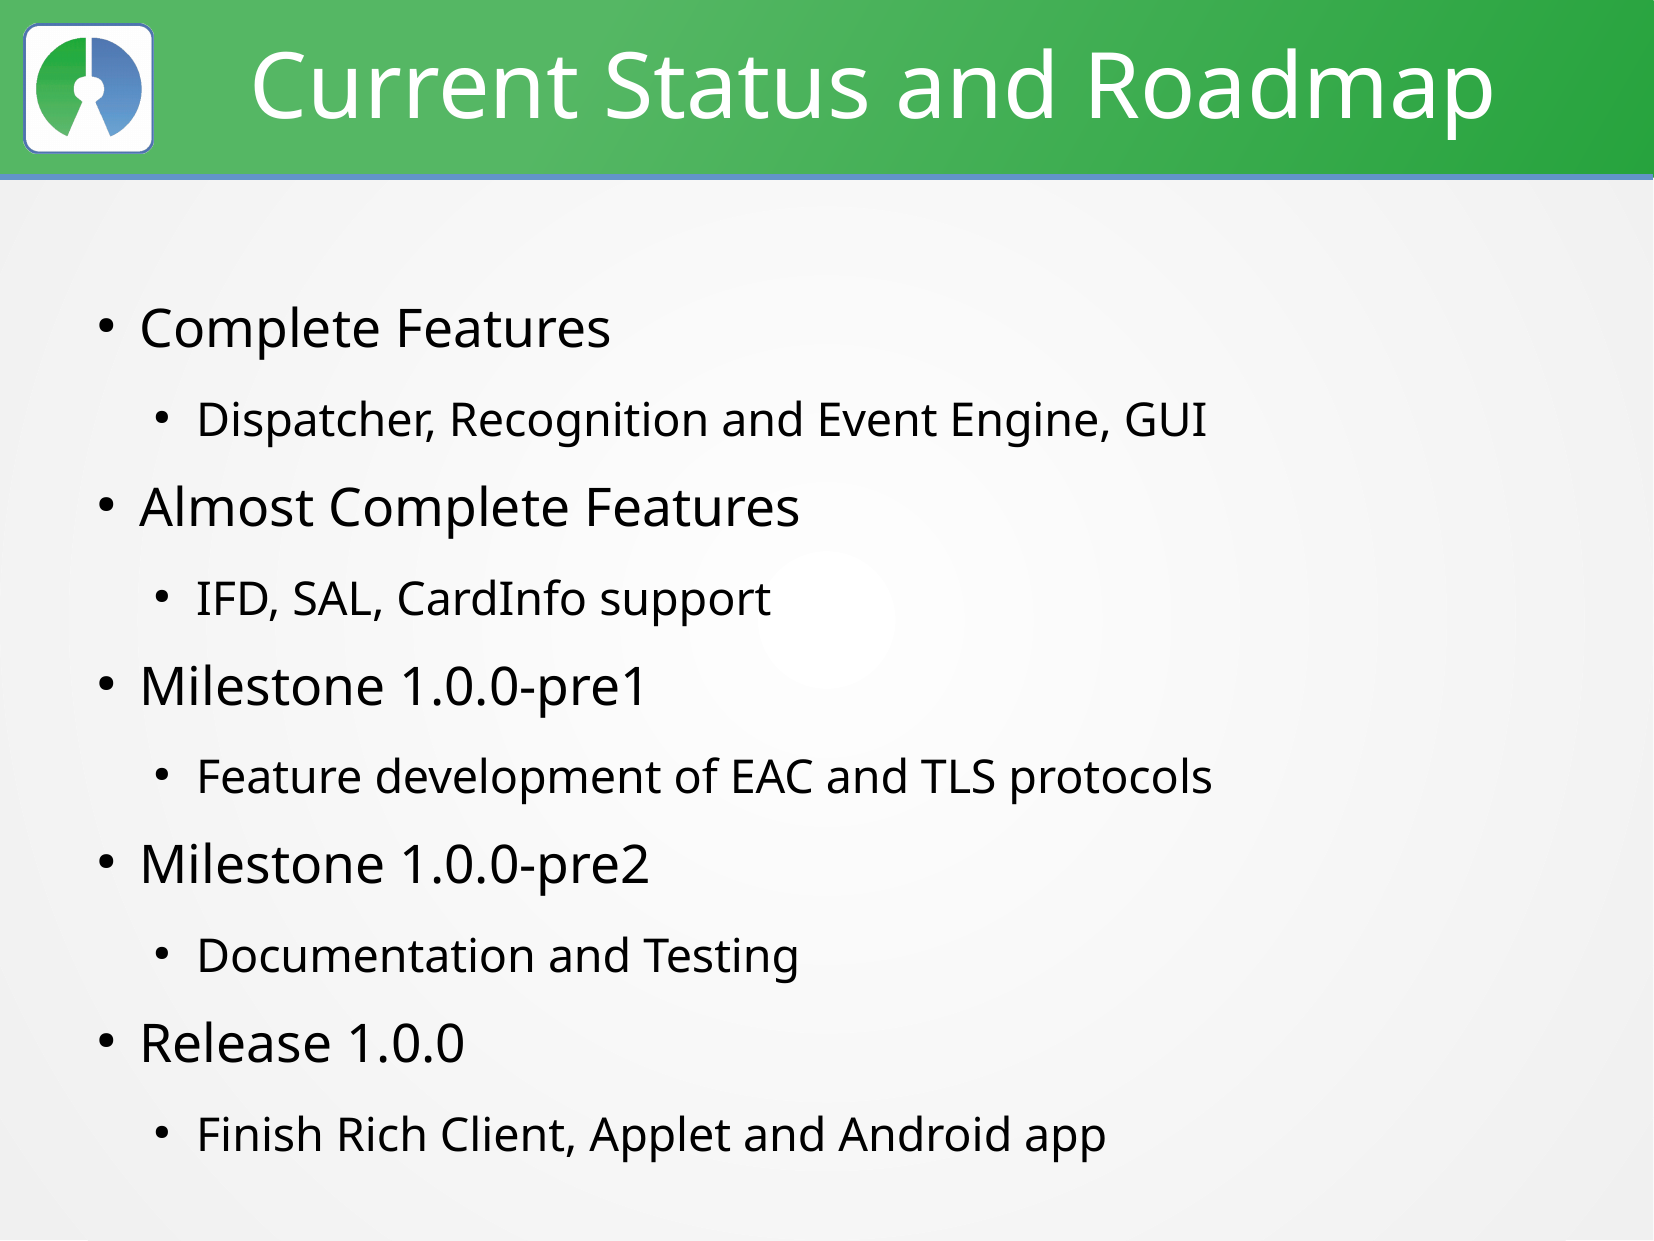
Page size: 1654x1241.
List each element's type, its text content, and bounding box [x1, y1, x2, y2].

picture [23, 23, 154, 154]
title Current Status and Roadmap [177, 11, 1571, 154]
list Complete Features Dispatcher, Recognition and Event Engine, GUI Almost Complete Features IFD, SAL, CardInfo support Milestone 1.0.0-pre1 Feature development of EAC and TLS protocols Milestone 1.0.0-pre2 Documentation and Testing Release 1.0.0 Finish Rich Client, Applet and Android app [82, 290, 1630, 1170]
